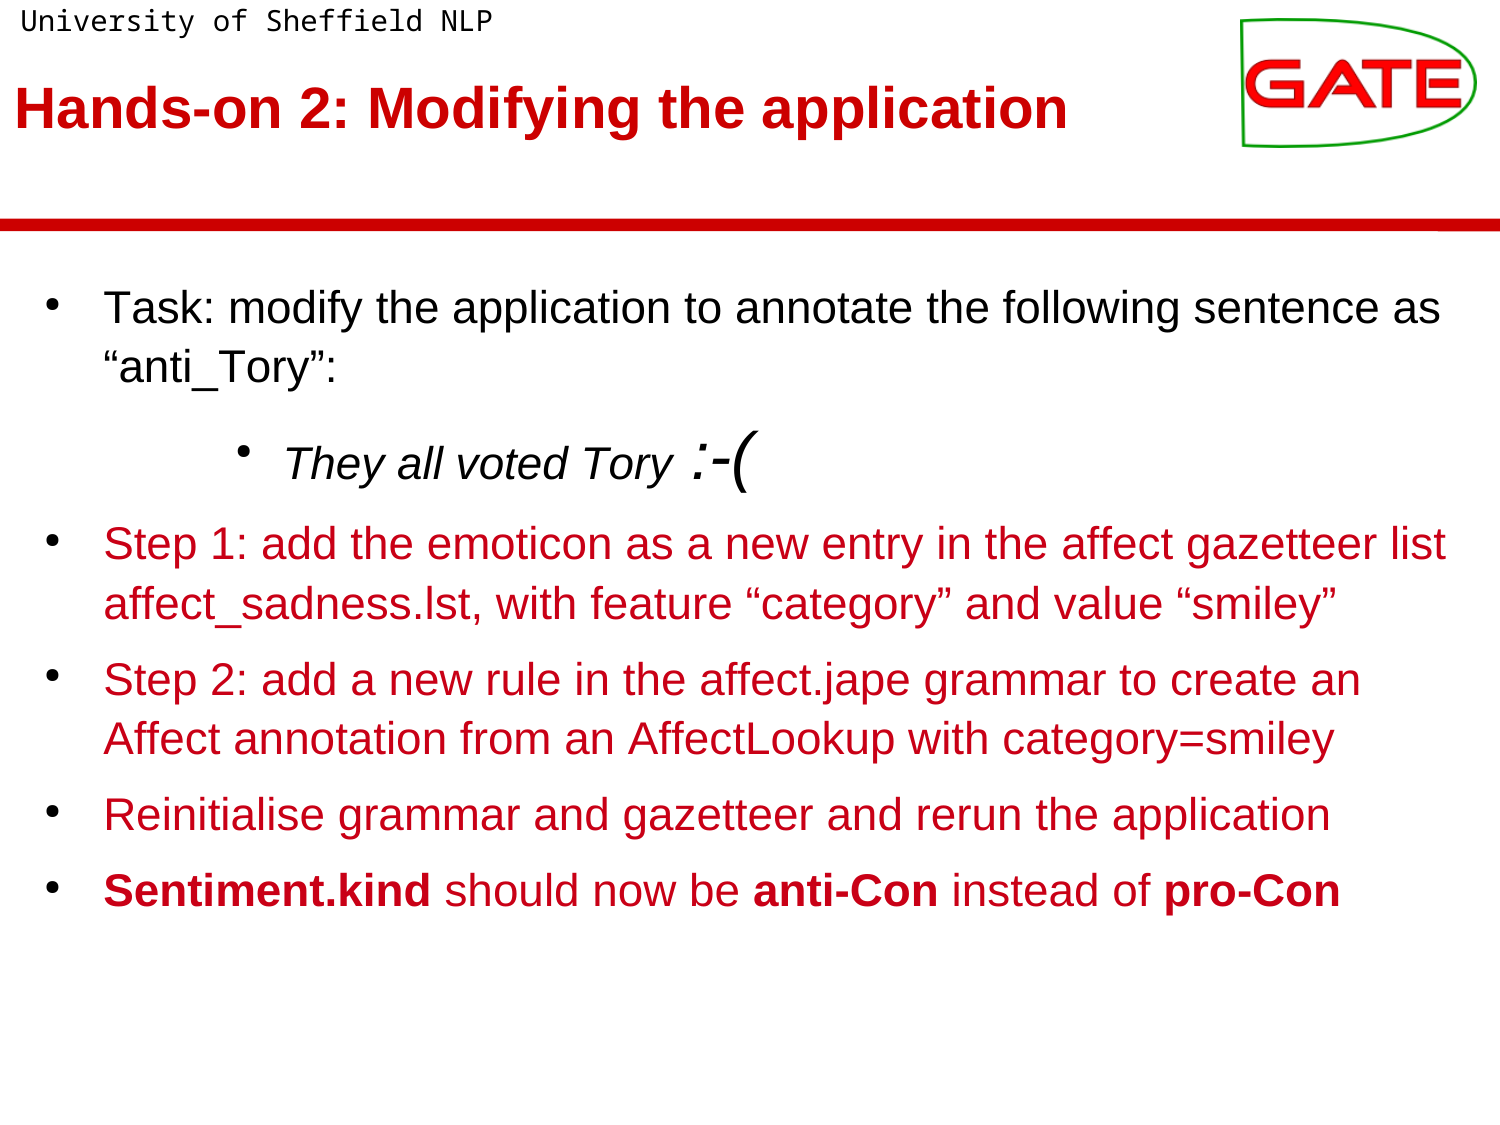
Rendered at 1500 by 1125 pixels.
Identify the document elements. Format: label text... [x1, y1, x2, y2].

picture [1240, 18, 1477, 148]
title Hands-on 2: Modifying the application [0, 11, 1239, 205]
list Task: modify the application to annotate the following sentence as “anti_Tory”: They all voted Tory :-( Step 1: add the emoticon as a new entry in the affect gazetteer list affect_sadness.lst, with feature “category” and value “smiley” Step 2: add a new rule in the affect.jape grammar to create an Affect annotation from an AffectLookup with category=smiley Reinitialise grammar and gazetteer and rerun the application Sentiment.kind should now be anti-Con instead of pro-Con [29, 265, 1477, 1025]
